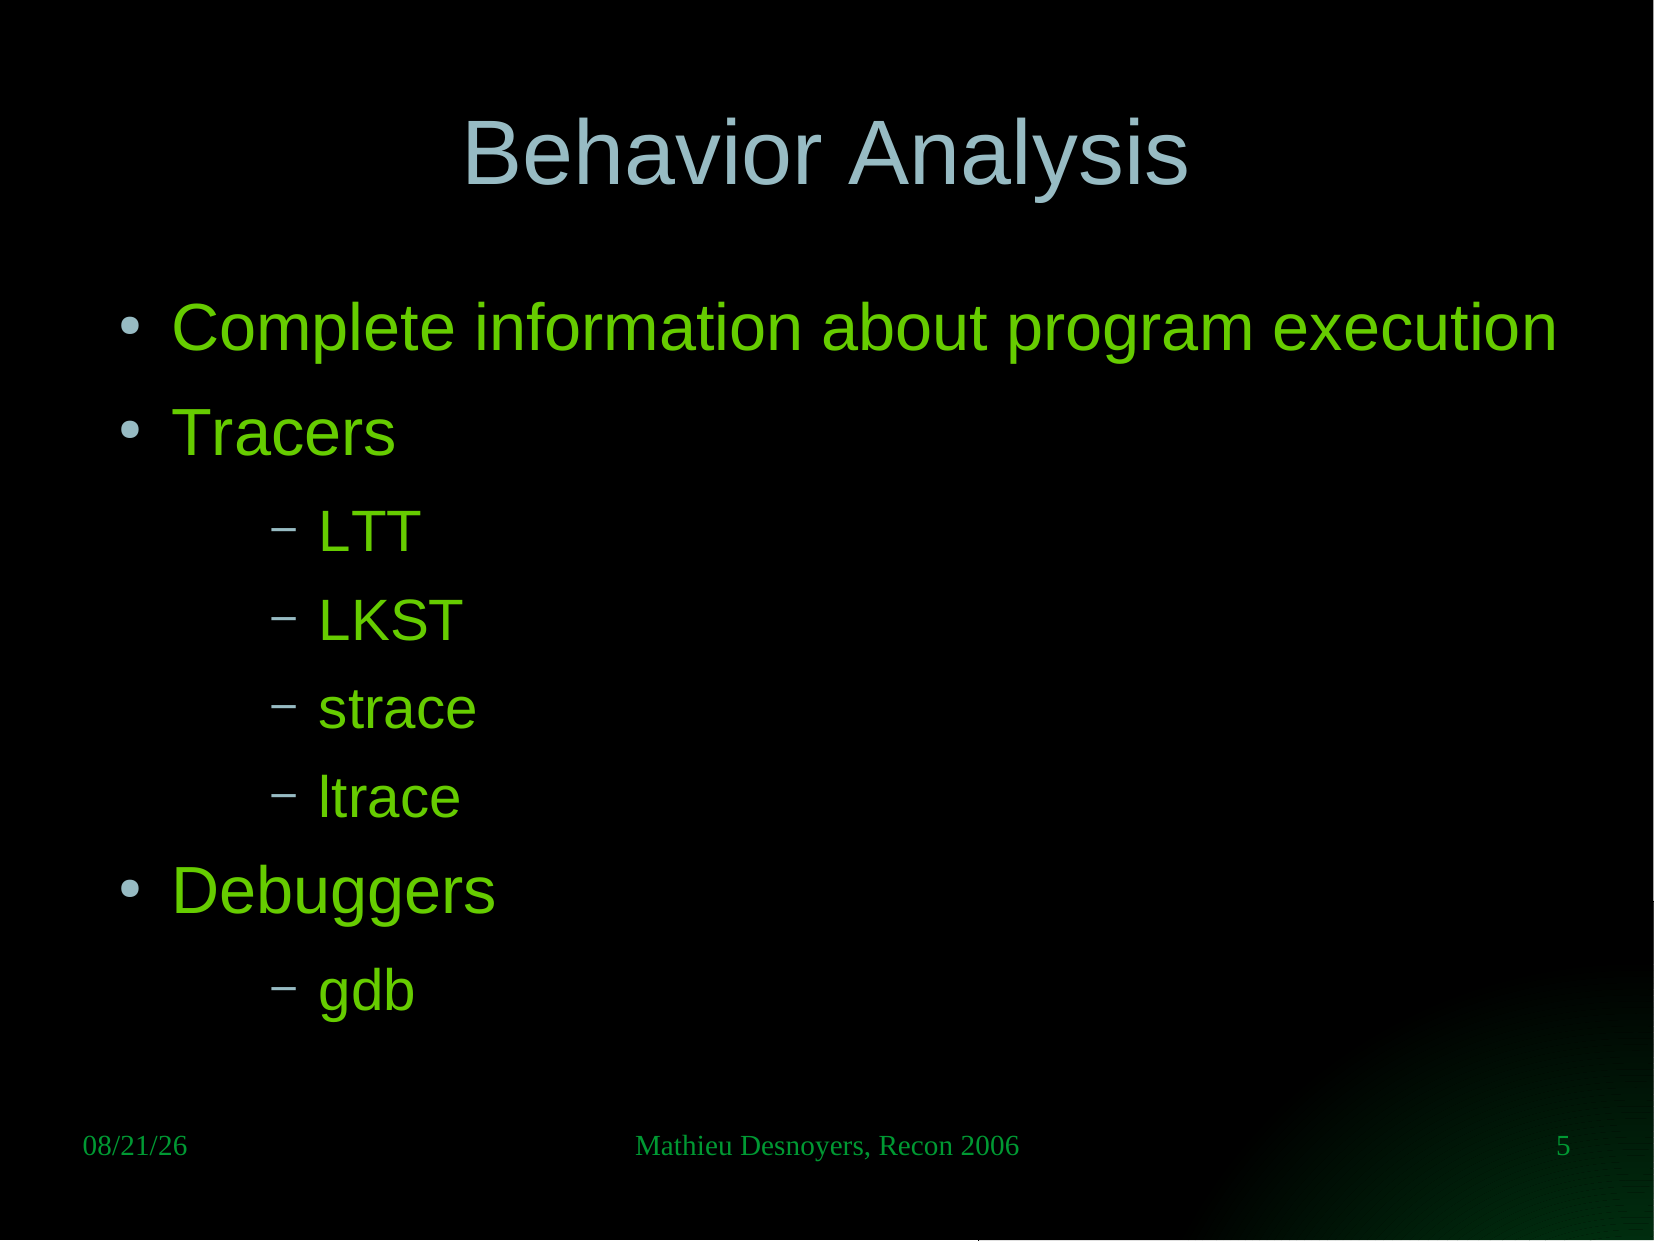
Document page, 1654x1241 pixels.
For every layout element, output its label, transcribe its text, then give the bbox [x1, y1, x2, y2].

list Complete information about program execution Tracers LTT LKST strace ltrace Debuggers gdb [82, 290, 1571, 1109]
title Behavior Analysis [82, 49, 1571, 257]
